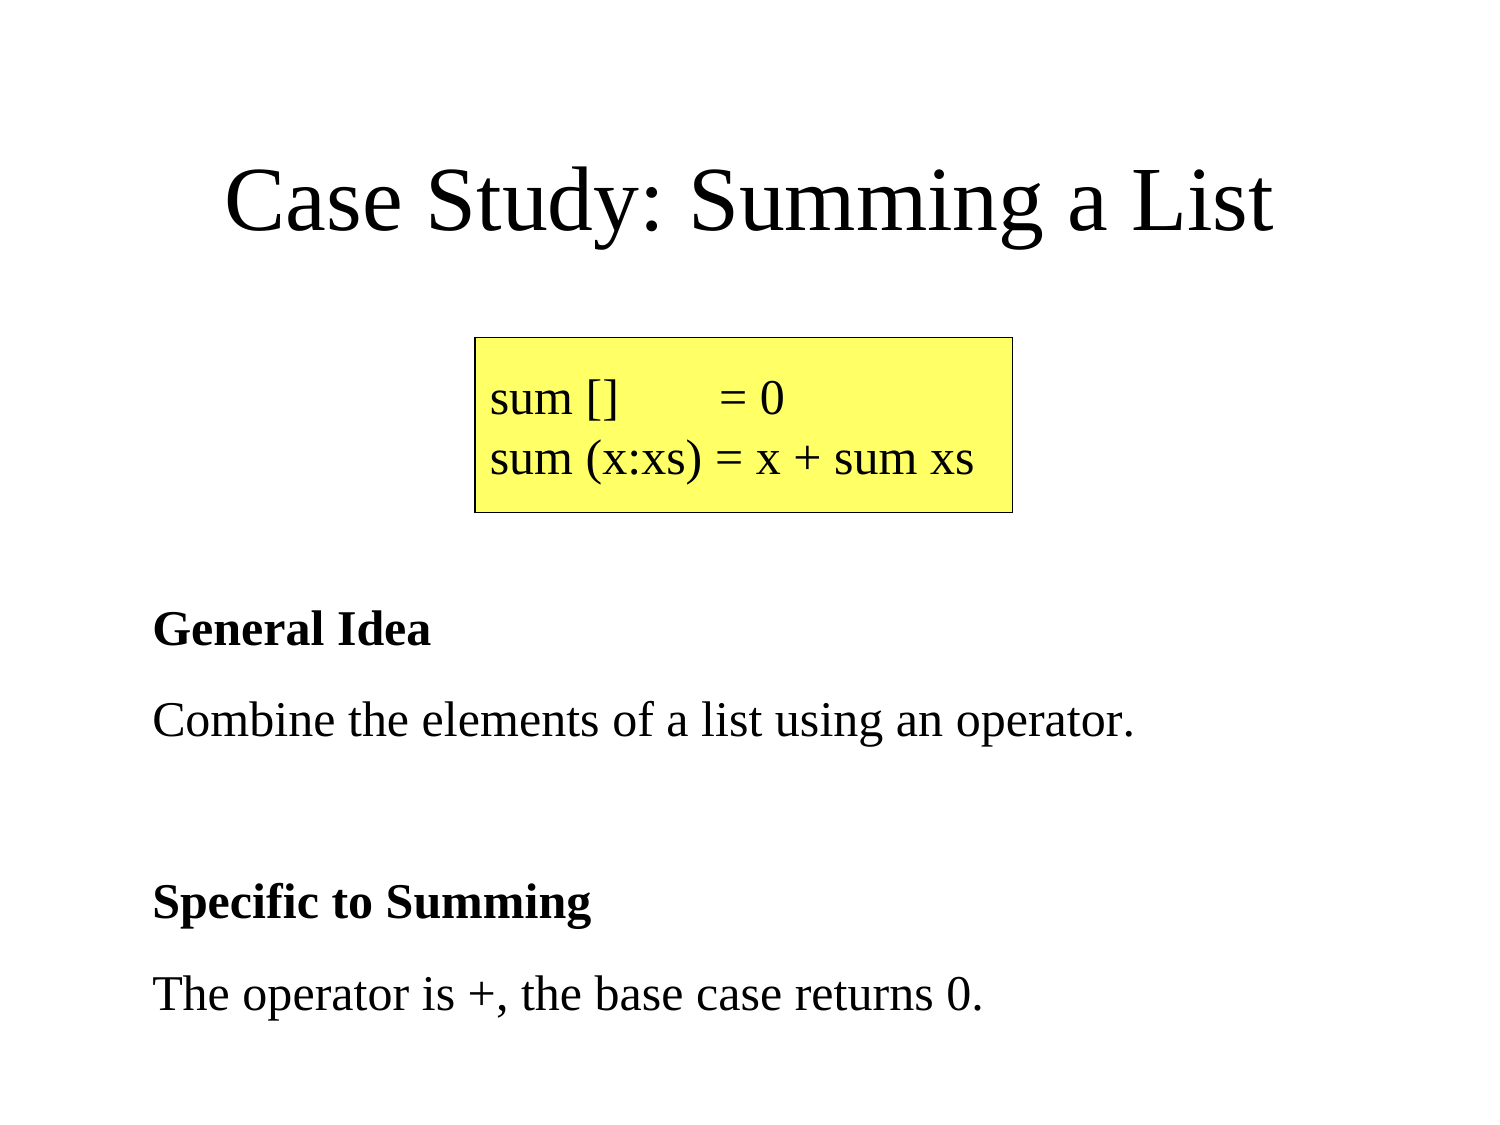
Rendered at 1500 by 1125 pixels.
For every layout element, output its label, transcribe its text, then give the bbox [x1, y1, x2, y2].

title Case Study: Summing a List [112, 99, 1388, 288]
text_box sum [] = 0 sum (x:xs) = x + sum xs [474, 337, 1013, 513]
text_box General Idea Combine the elements of a list using an operator. Specific to Summing The operator is +, the base case returns 0. [137, 587, 1351, 1028]
